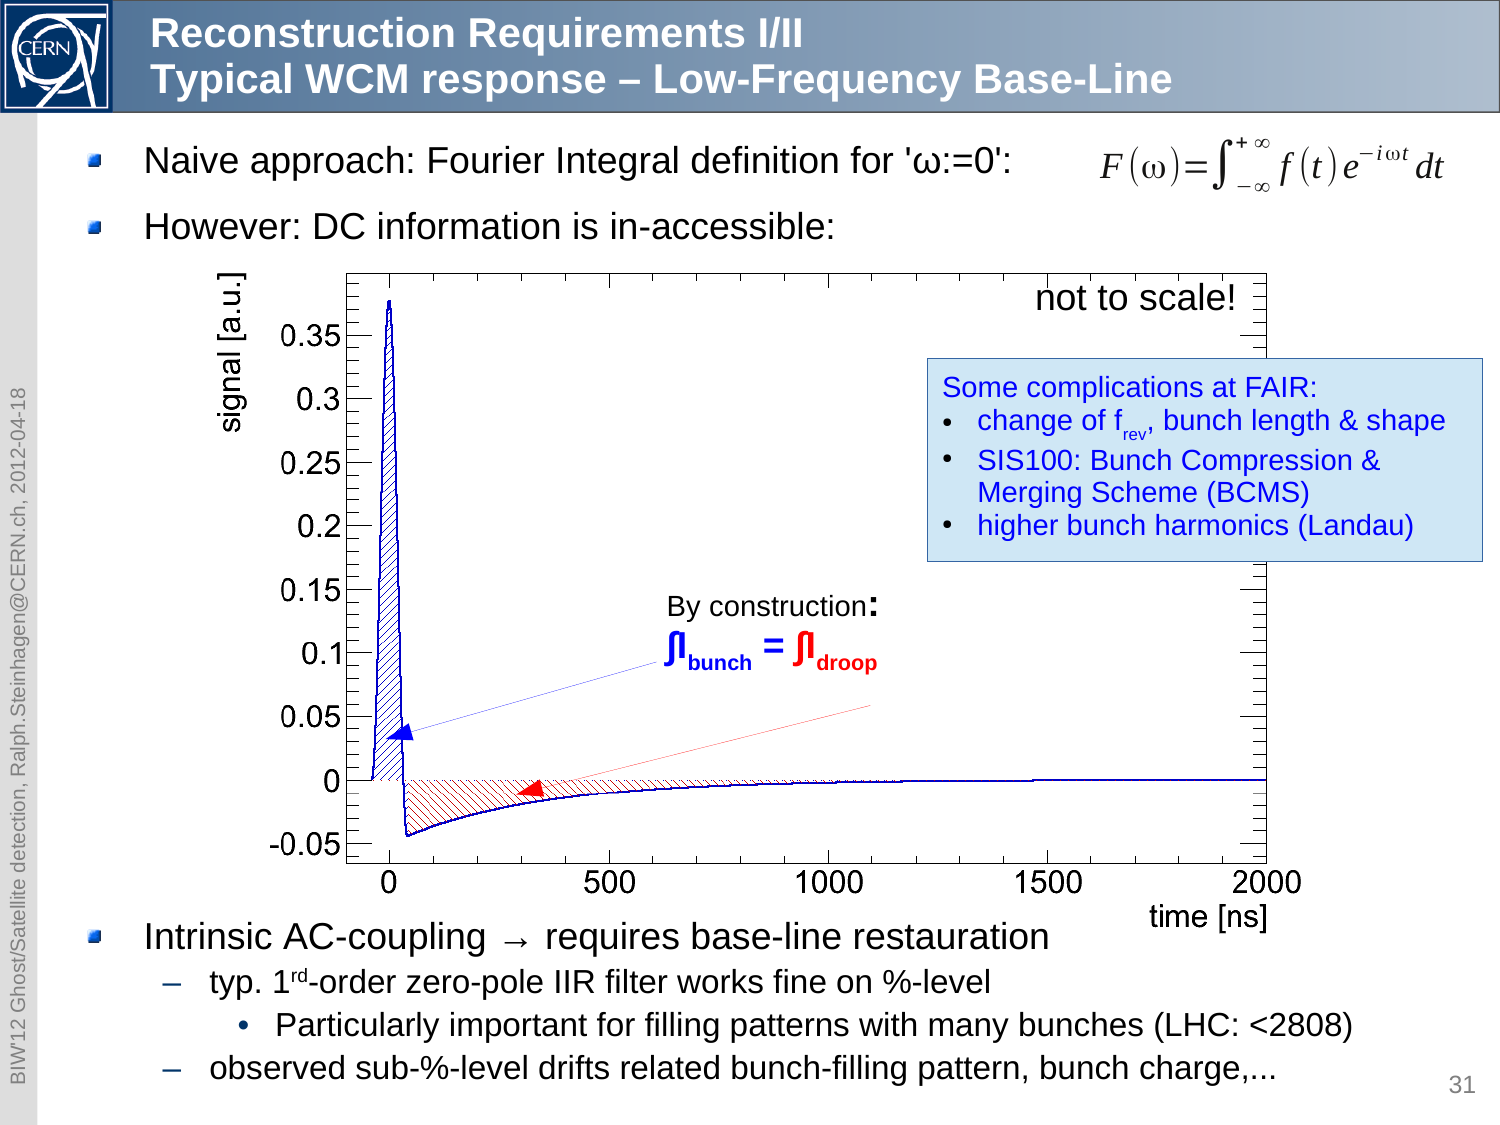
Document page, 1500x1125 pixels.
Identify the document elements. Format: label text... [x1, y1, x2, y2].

text_box [927, 358, 1483, 562]
picture [0, 0, 113, 113]
chart [1089, 134, 1456, 194]
title Reconstruction Requirements I/II Typical WCM response – Low-Frequency Base-Line [150, 0, 1201, 113]
text_box Some complications at FAIR: change of frev, bunch length & shape SIS100: Bunch Compression & Merging Scheme (BCMS) higher bunch harmonics (Landau) [927, 363, 1477, 557]
list Naive approach: Fourier Integral definition for 'ω:=0': However: DC information is in-accessible: Intrinsic AC-coupling → requires base-line restauration typ. 1rd-order zero-pole IIR filter works fine on %-level Particularly important for filling patterns with many bunches (LHC: <2808) observed sub-%-level drifts related bunch-filling pattern, bunch charge,... [87, 137, 1438, 1087]
